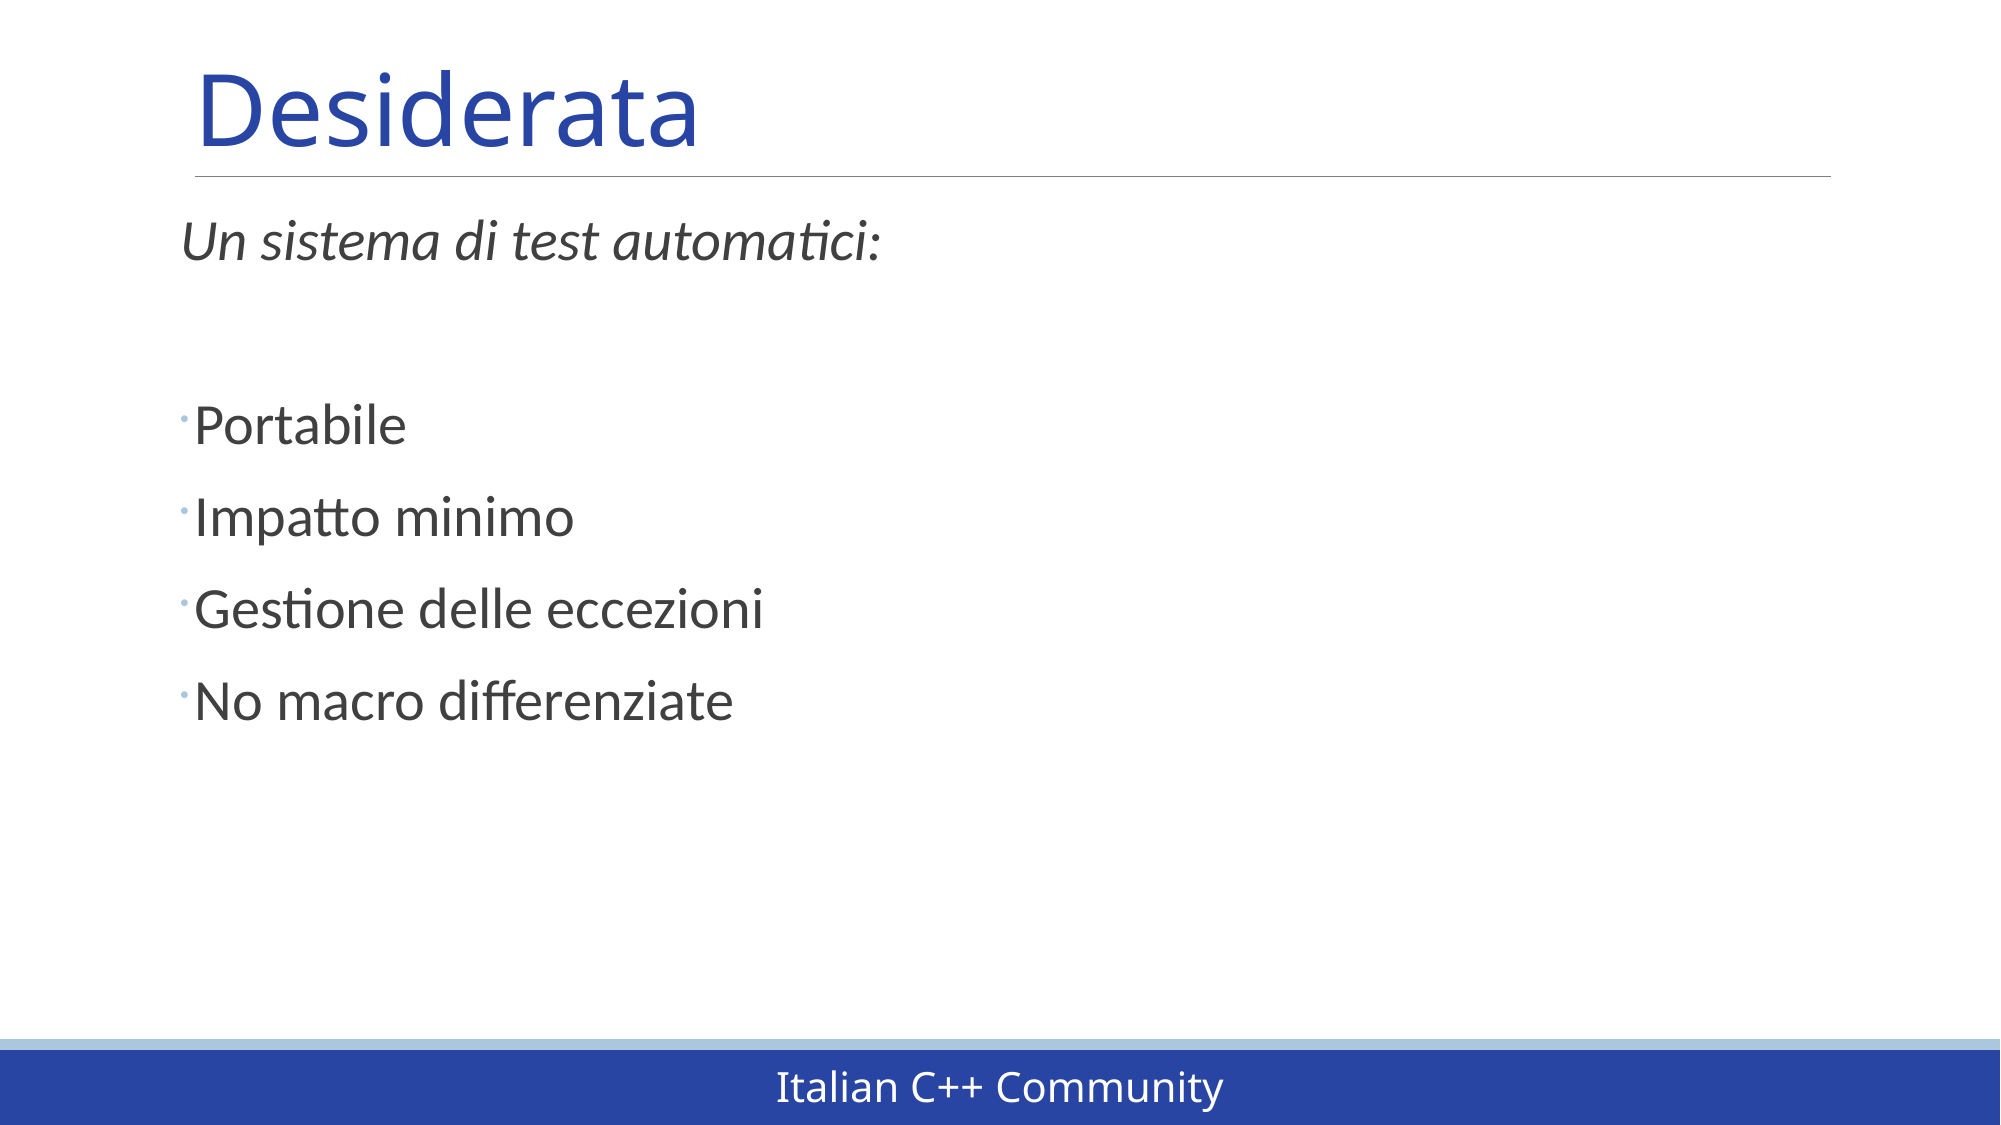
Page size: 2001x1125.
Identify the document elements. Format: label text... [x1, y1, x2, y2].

list Un sistema di test automatici: Portabile Impatto minimo Gestione delle eccezioni No macro differenziate [179, 202, 1830, 1011]
title Desiderata [179, 2, 1830, 175]
